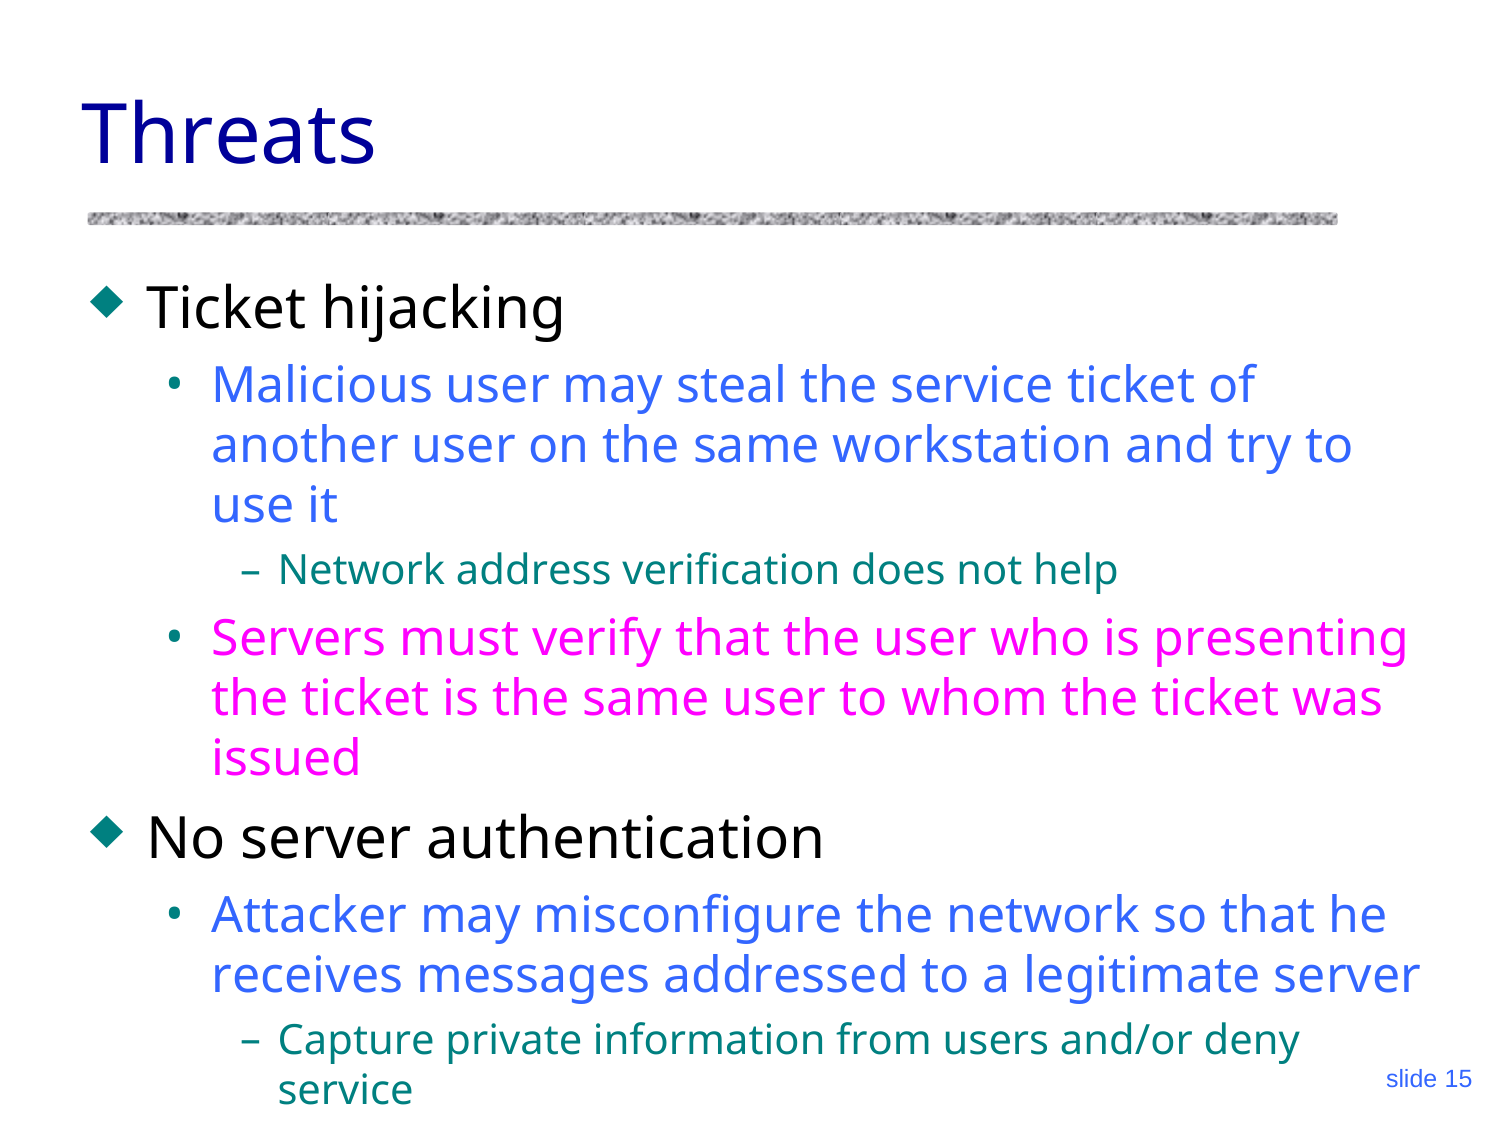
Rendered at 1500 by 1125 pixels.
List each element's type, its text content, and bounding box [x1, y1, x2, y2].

picture [87, 212, 1338, 226]
text_box slide <number> [1450, 1025, 1488, 1101]
text_box Threats [66, 37, 1342, 188]
text_box Ticket hijacking Malicious user may steal the service ticket of another user on the same workstation and try to use it Network address verification does not help Servers must verify that the user who is presenting the ticket is the same user to whom the ticket was issued No server authentication Attacker may misconfigure the network so that he receives messages addressed to a legitimate server Capture private information from users and/or deny service Servers must prove their identity to users [74, 262, 1450, 1101]
